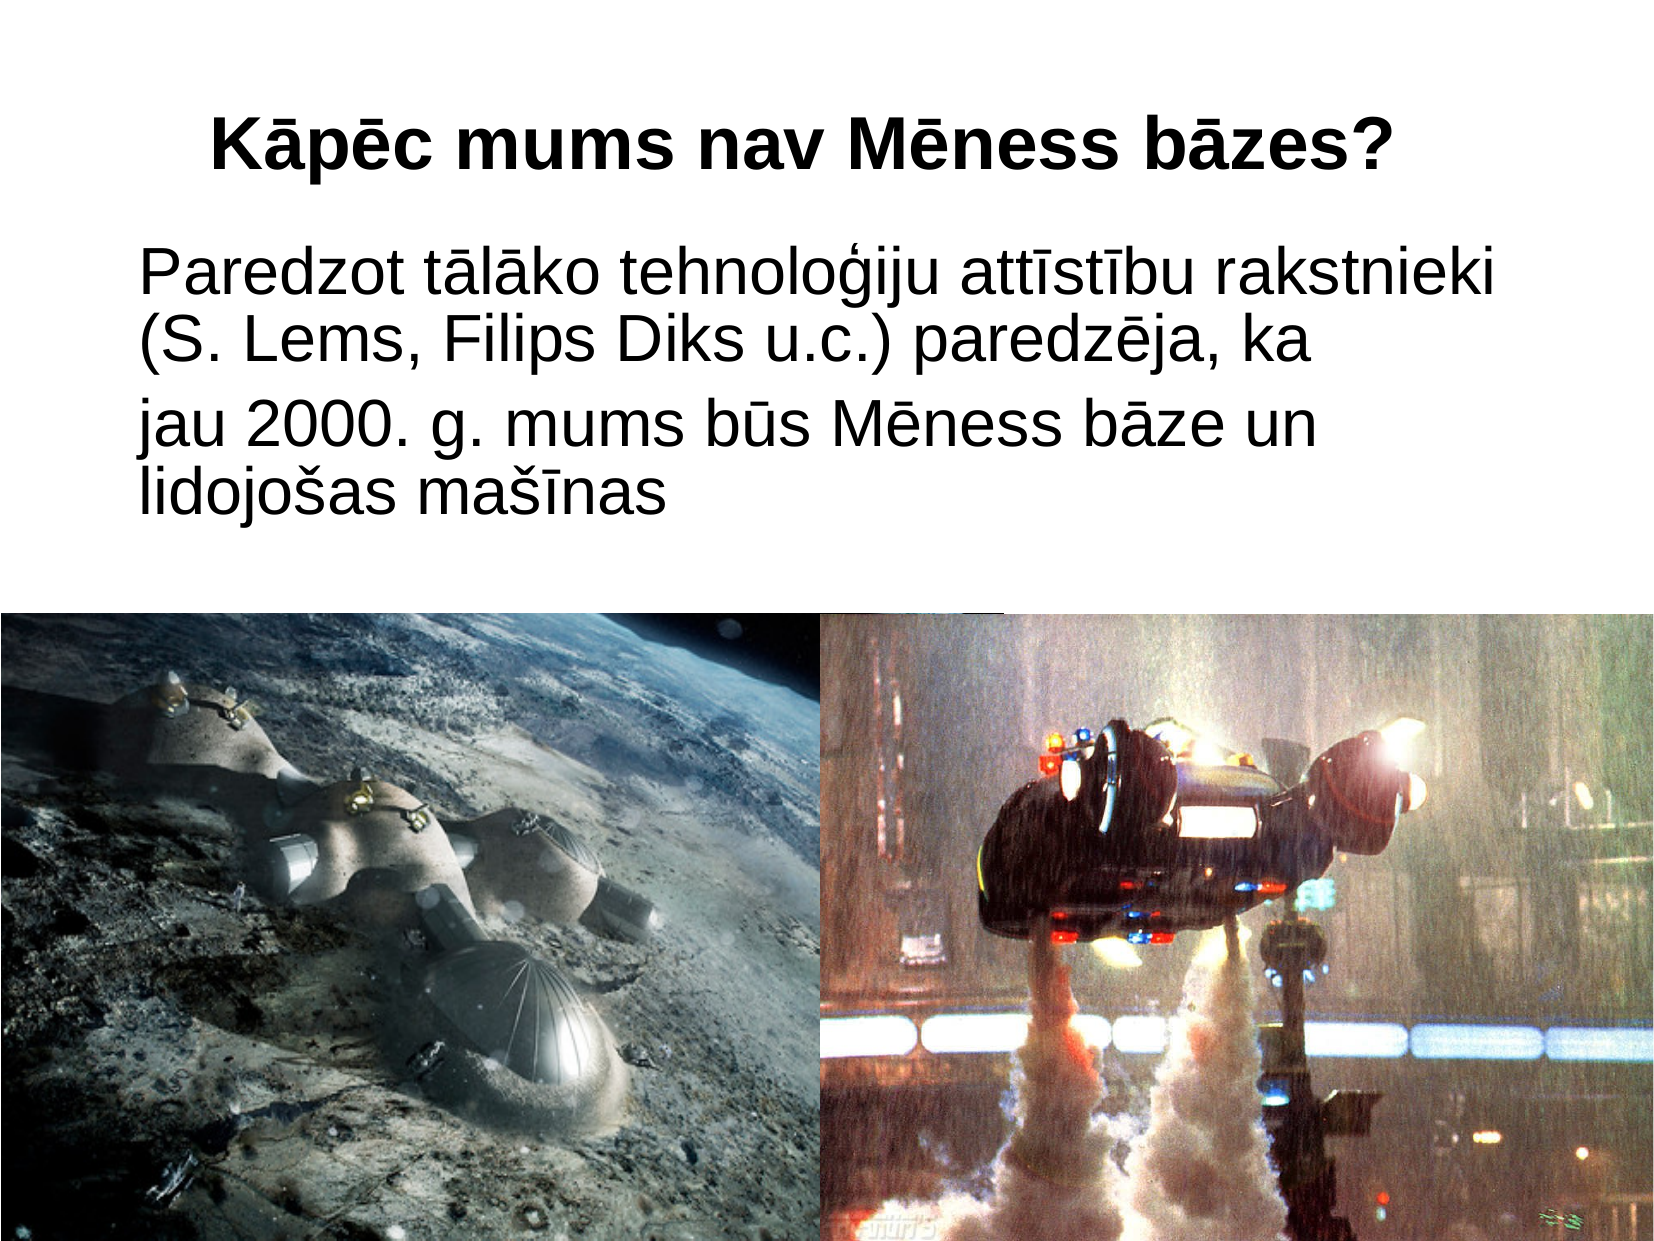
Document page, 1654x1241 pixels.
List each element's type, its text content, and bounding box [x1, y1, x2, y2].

list Paredzot tālāko tehnoloģiju attīstību rakstnieki (S. Lems, Filips Diks u.c.) paredzēja, ka jau 2000. g. mums būs Mēness bāze un lidojošas mašīnas [82, 236, 1569, 585]
title Kāpēc mums nav Mēness bāzes? [94, 96, 1512, 195]
picture [1, 613, 1654, 1241]
